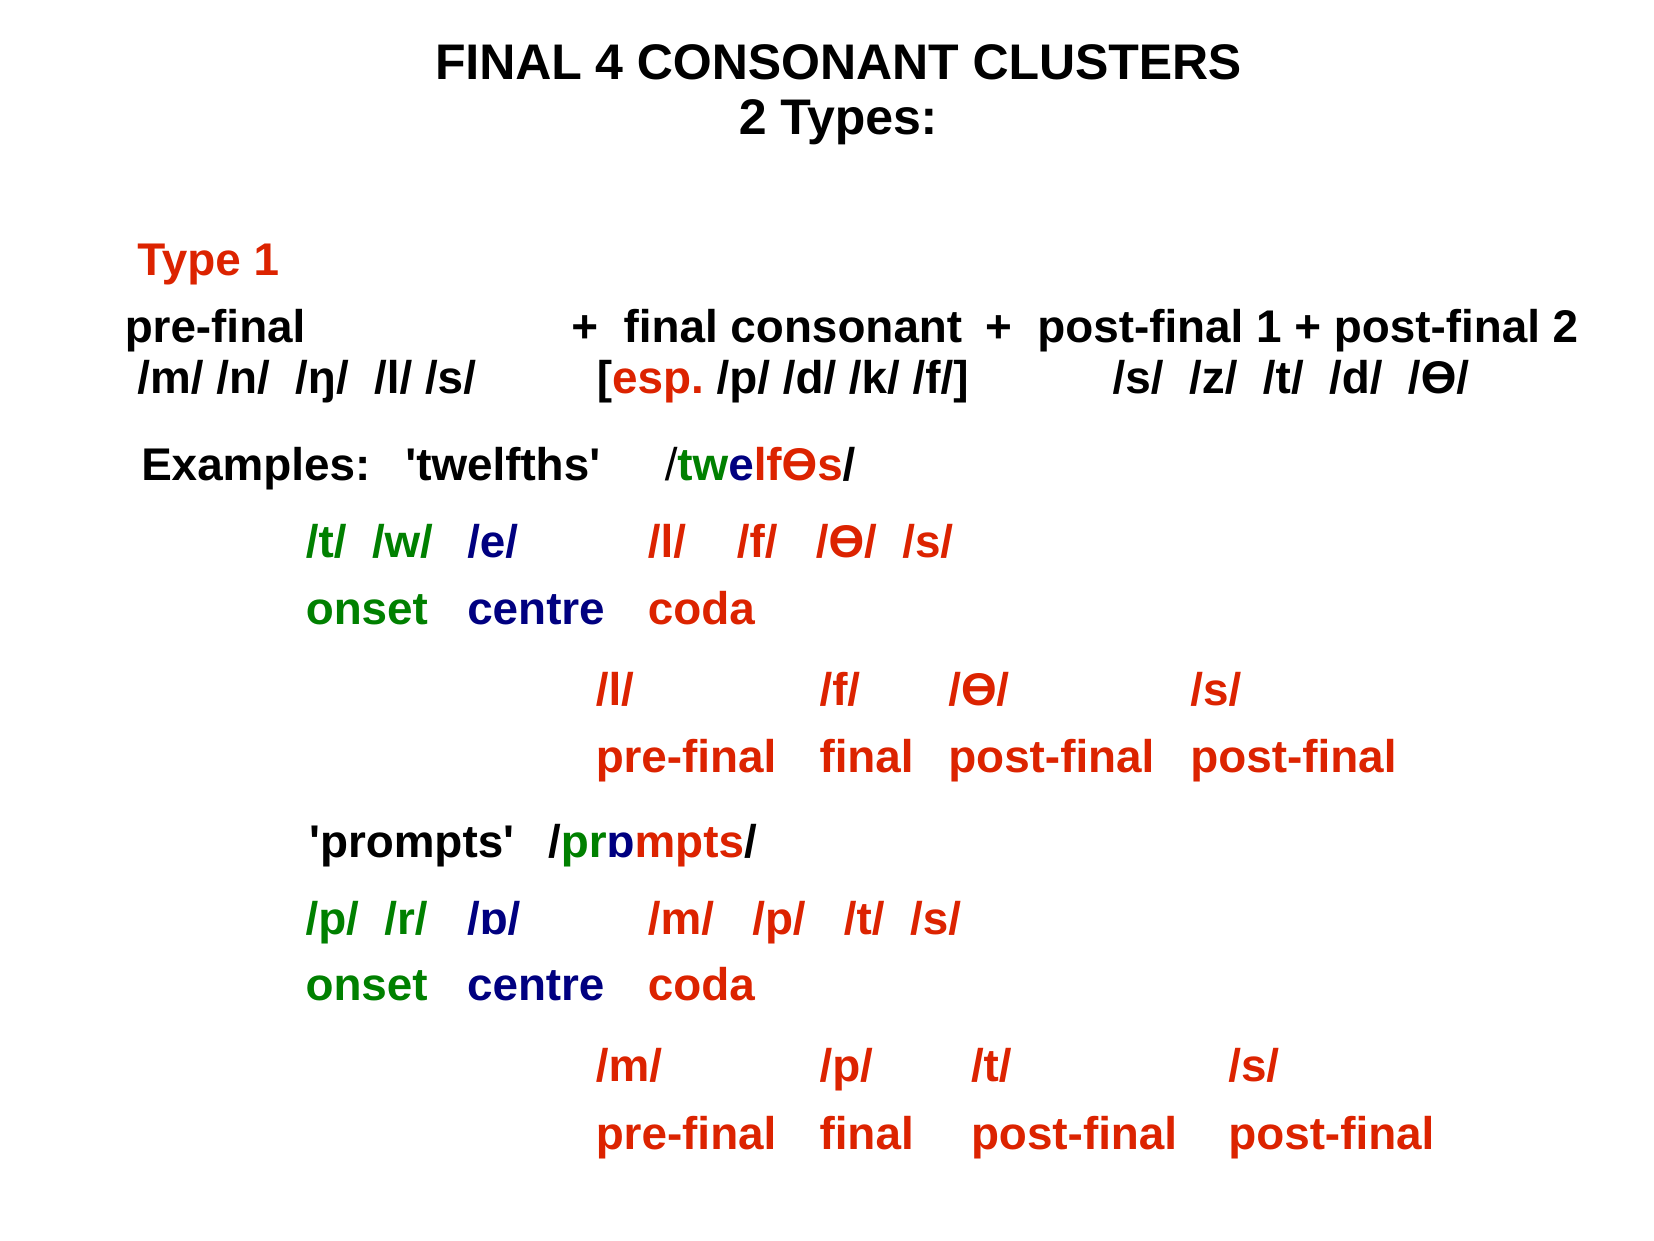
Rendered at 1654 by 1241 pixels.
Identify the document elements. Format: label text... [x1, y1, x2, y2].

table_header [433, 658, 590, 725]
table_cell centre [461, 577, 642, 643]
table_header /Ɵ/ [942, 658, 1184, 725]
table_header /p/ [814, 1035, 965, 1102]
table_header [297, 1035, 433, 1102]
title FINAL 4 CONSONANT CLUSTERS 2 Types: [75, 22, 1564, 157]
table_cell post-final [942, 725, 1184, 792]
table_header /l/ /f/ /Ɵ/ /s/ [642, 510, 1431, 577]
table_cell onset [300, 953, 461, 1020]
table_header [565, 228, 979, 295]
table_header [297, 658, 433, 725]
table_cell centre [461, 953, 642, 1020]
table_header /s/ [1222, 1035, 1560, 1102]
table_header /s/ [1184, 658, 1560, 725]
table_header /m/ [590, 1035, 814, 1102]
table_header /t/ /w/ [300, 510, 461, 577]
table_cell pre-final [590, 1102, 814, 1169]
table_cell coda [642, 577, 1431, 643]
table_cell + post-final 1 + post-final 2 /s/ /z/ /t/ /d/ /Ɵ/ [979, 295, 1606, 410]
table_cell pre-final [590, 725, 814, 792]
table_cell final [814, 1102, 965, 1169]
table_cell post-final [1222, 1102, 1560, 1169]
table_cell post-final [965, 1102, 1222, 1169]
table_header Examples: [110, 433, 399, 500]
table_cell [433, 725, 590, 792]
table_header /twelfƟs/ [659, 433, 1453, 500]
table_cell [297, 725, 433, 792]
table_header /m/ /p/ /t/ /s/ [642, 887, 1431, 953]
table_cell post-final [1184, 725, 1560, 792]
table_header /l/ [590, 658, 814, 725]
table_cell pre-final /m/ /n/ /ŋ/ /l/ /s/ [81, 295, 565, 410]
table_header Type 1 [81, 228, 565, 295]
table_cell final [814, 725, 942, 792]
table_header 'prompts' [303, 810, 542, 877]
table_cell coda [642, 953, 1431, 1020]
table_header /p/ /r/ [300, 887, 461, 953]
table_header [433, 1035, 590, 1102]
table_cell [433, 1102, 590, 1169]
table_header 'twelfths' [399, 433, 659, 500]
table_cell onset [300, 577, 461, 643]
table_header [979, 228, 1606, 295]
table_header /ɒ/ [461, 887, 642, 953]
table_header /f/ [814, 658, 942, 725]
table_header /t/ [965, 1035, 1222, 1102]
table_header /prɒmpts/ [542, 810, 1273, 877]
table_cell + final consonant [esp. /p/ /d/ /k/ /f/] [565, 295, 979, 410]
table_cell [297, 1102, 433, 1169]
table_header [37, 810, 303, 877]
table_header /e/ [461, 510, 642, 577]
